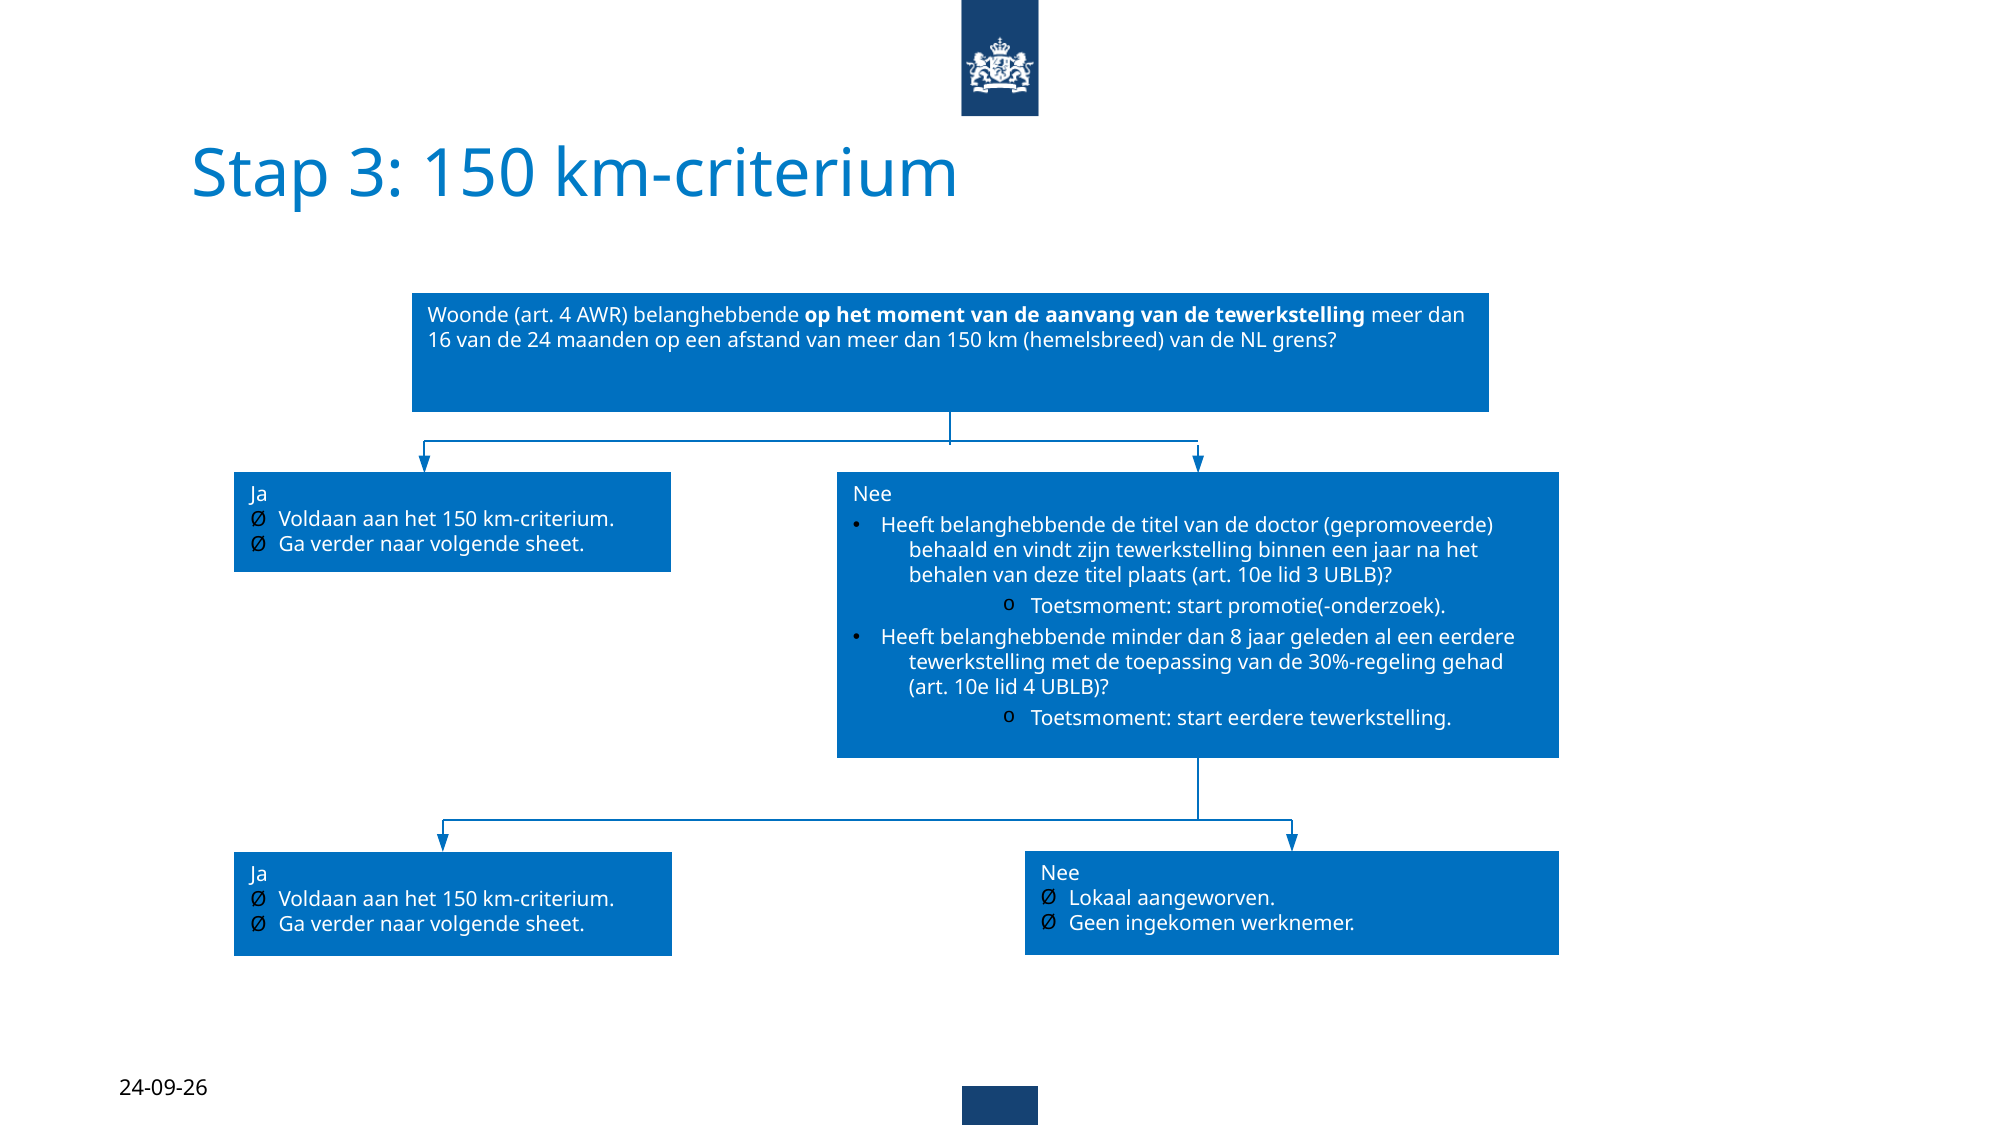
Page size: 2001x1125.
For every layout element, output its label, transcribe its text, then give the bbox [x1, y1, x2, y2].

text_box Woonde (art. 4 AWR) belanghebbende op het moment van de aanvang van de tewerkstelling meer dan 16 van de 24 maanden op een afstand van meer dan 150 km (hemelsbreed) van de NL grens? [413, 294, 1488, 411]
title Stap 3: 150 km-criterium [176, 124, 1559, 219]
text_box Ja Voldaan aan het 150 km-criterium. Ga verder naar volgende sheet. [235, 853, 671, 955]
text_box Nee Heeft belanghebbende de titel van de doctor (gepromoveerde) behaald en vindt zijn tewerkstelling binnen een jaar na het behalen van deze titel plaats (art. 10e lid 3 UBLB)? Toetsmoment: start promotie(-onderzoek). Heeft belanghebbende minder dan 8 jaar geleden al een eerdere tewerkstelling met de toepassing van de 30%-regeling gehad (art. 10e lid 4 UBLB)? Toetsmoment: start eerdere tewerkstelling. [838, 473, 1558, 757]
text_box 13 november 2019 [104, 1073, 925, 1117]
text_box Nee Lokaal aangeworven. Geen ingekomen werknemer. [1026, 852, 1558, 954]
text_box Ja Voldaan aan het 150 km-criterium. Ga verder naar volgende sheet. [235, 473, 670, 571]
